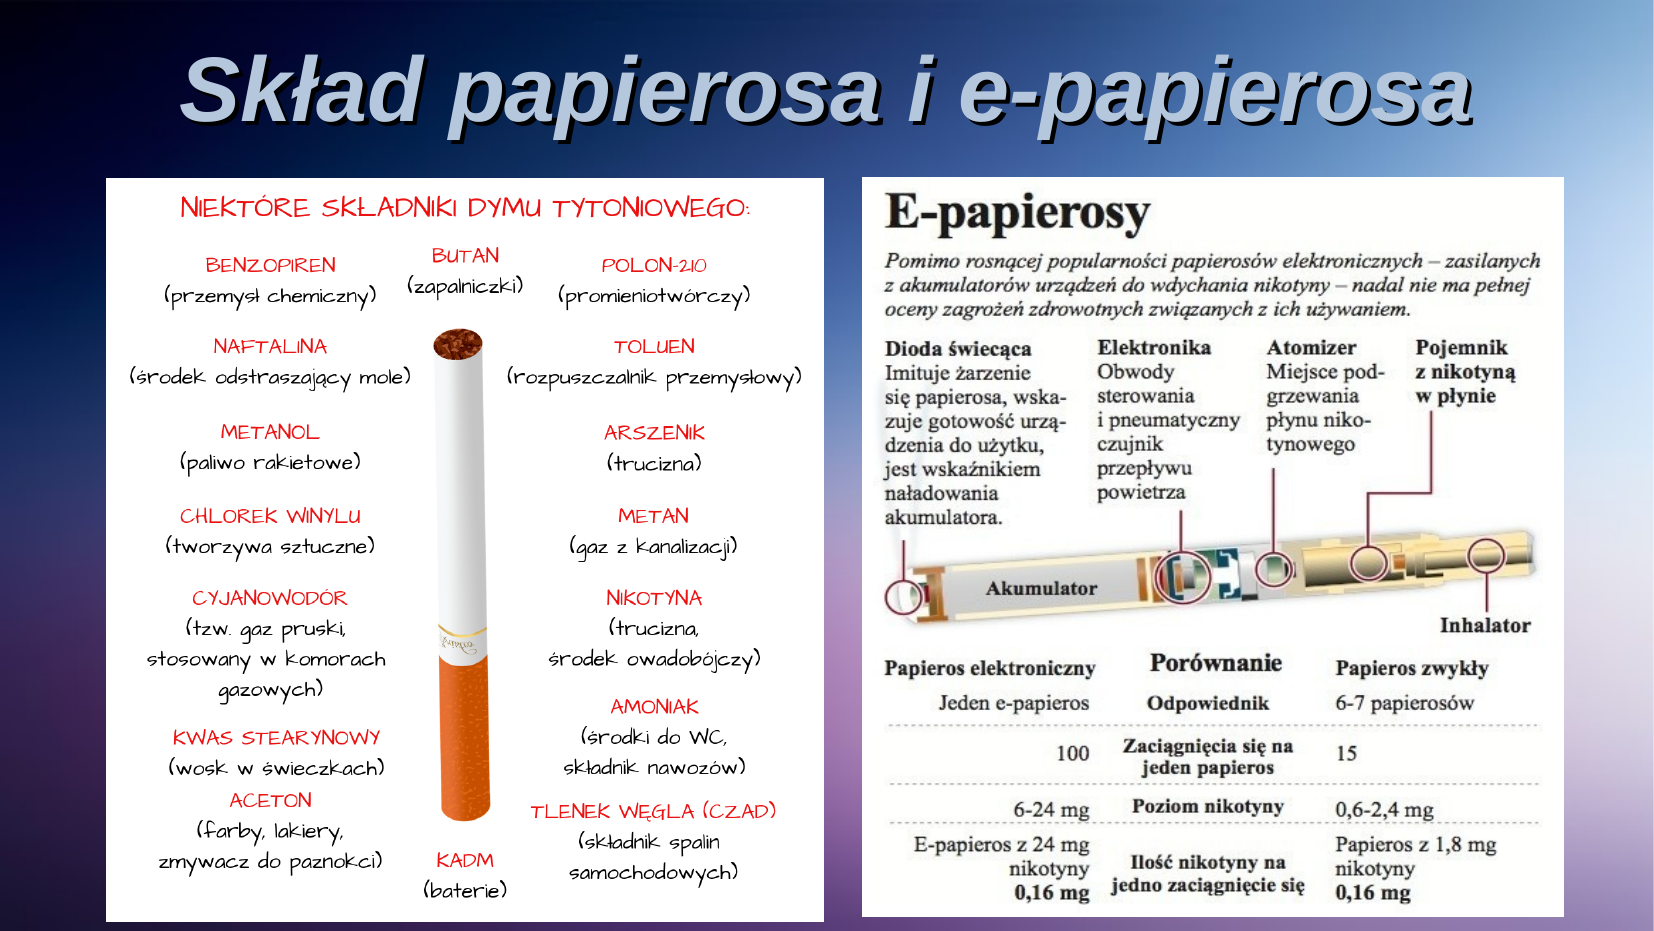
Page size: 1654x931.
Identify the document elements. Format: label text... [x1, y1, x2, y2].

picture [0, 0, 1654, 931]
title Skład papierosa i e-papierosa [82, 11, 1571, 168]
